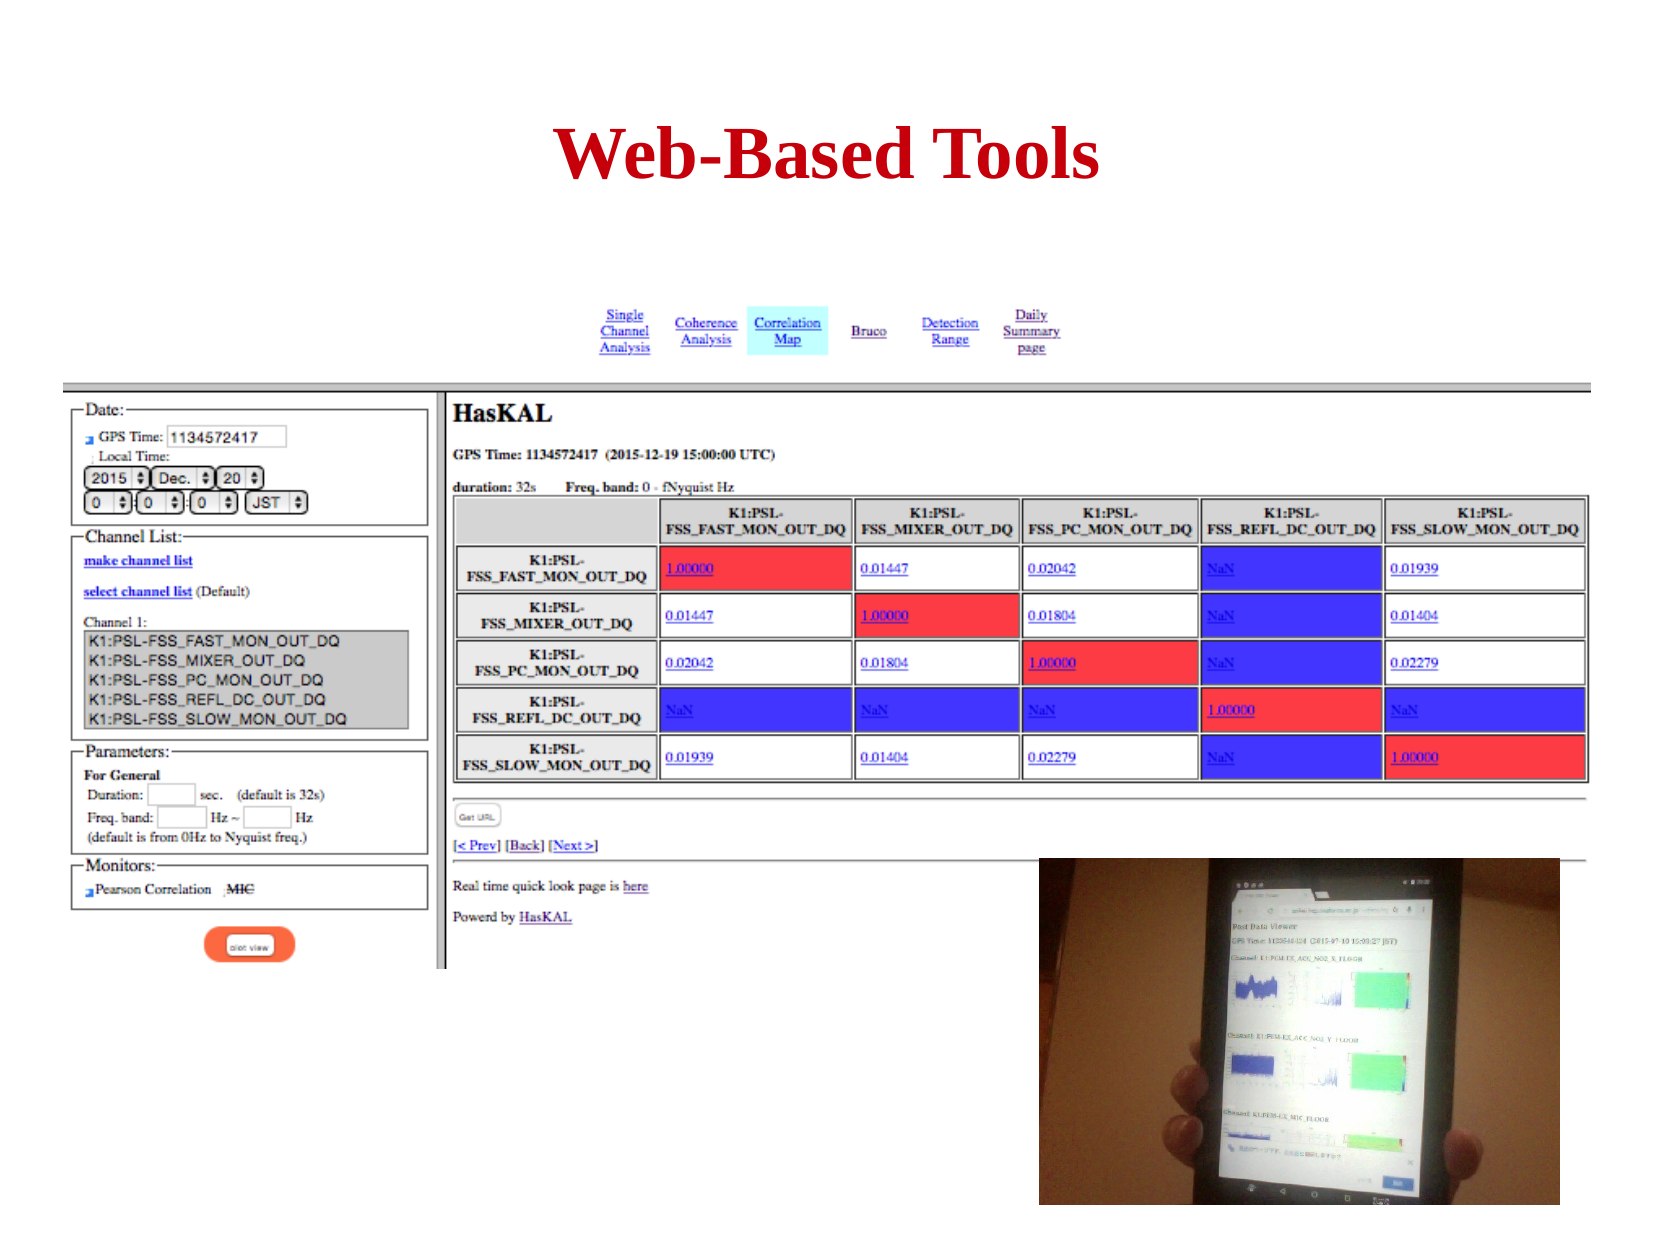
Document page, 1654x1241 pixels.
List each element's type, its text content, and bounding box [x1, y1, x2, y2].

title Web-Based Tools [82, 49, 1571, 257]
picture [63, 300, 1591, 1205]
